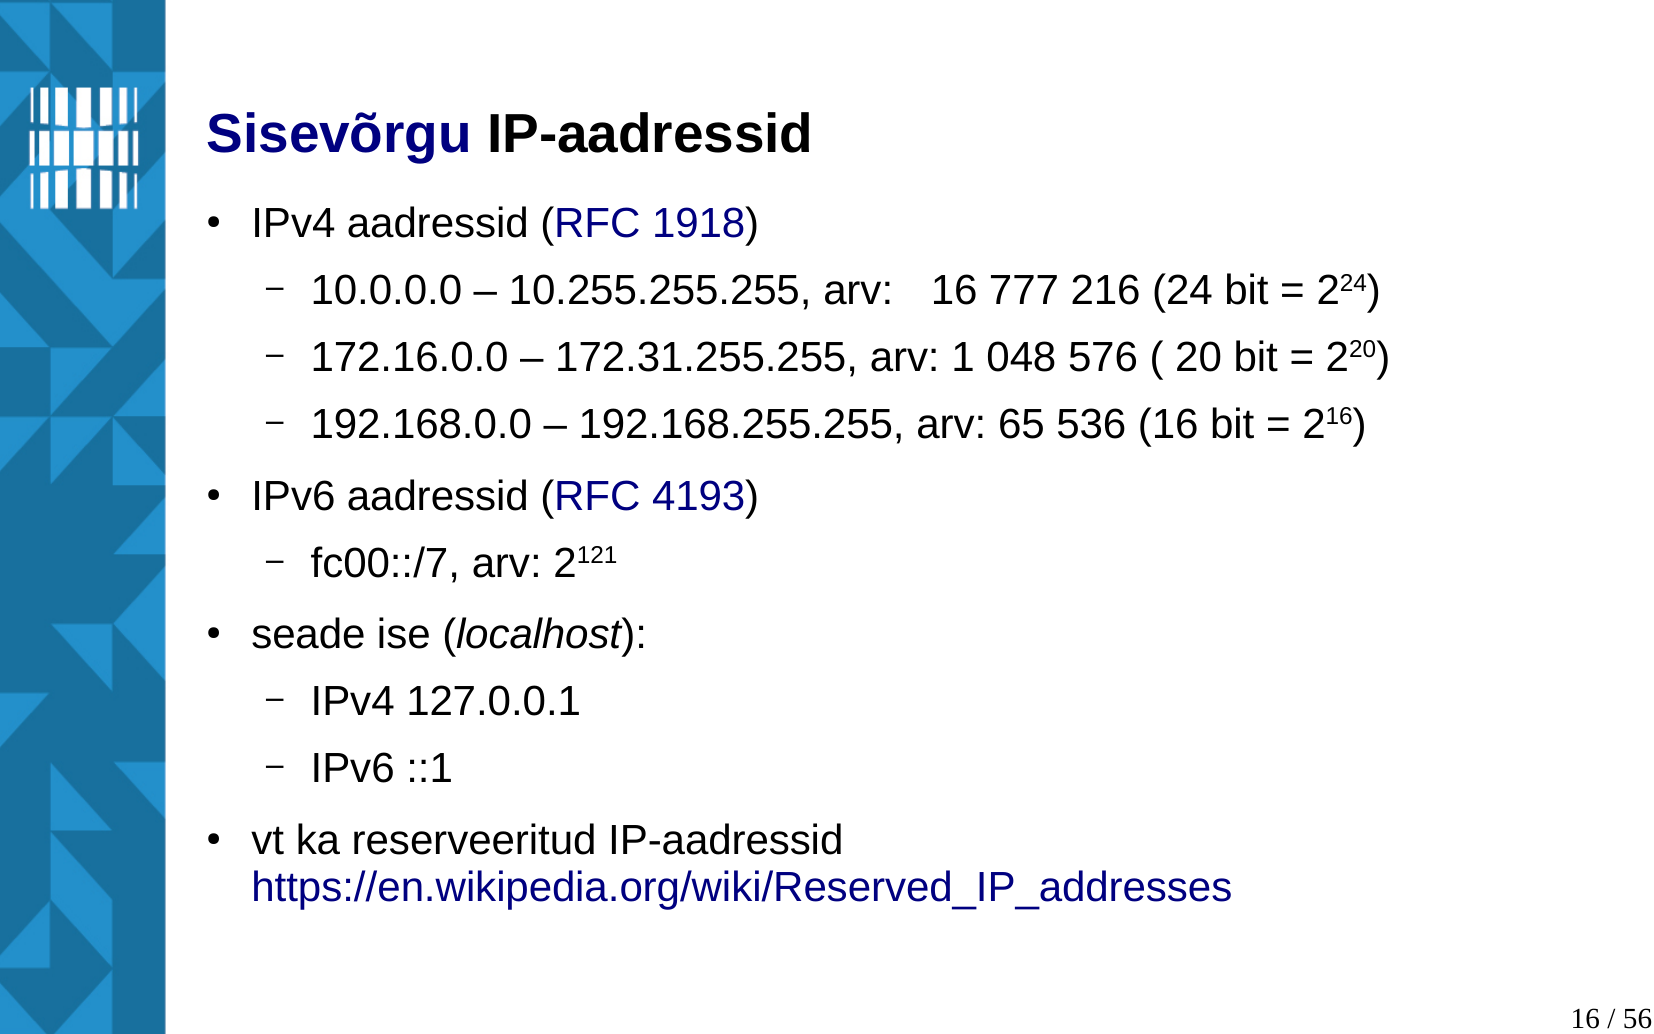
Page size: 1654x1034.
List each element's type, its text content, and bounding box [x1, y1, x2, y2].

title Sisevõrgu IP-aadressid [206, 47, 1306, 199]
list IPv4 aadressid (RFC 1918) 10.0.0.0 – 10.255.255.255, arv: 16 777 216 (24 bit = 224) 172.16.0.0 – 172.31.255.255, arv: 1 048 576 ( 20 bit = 220) 192.168.0.0 – 192.168.255.255, arv: 65 536 (16 bit = 216) IPv6 aadressid (RFC 4193) fc00::/7, arv: 2121 seade ise (localhost): IPv4 127.0.0.1 IPv6 ::1 vt ka reserveeritud IP-aadressid https://en.wikipedia.org/wiki/Reserved_IP_addresses [191, 199, 1595, 916]
